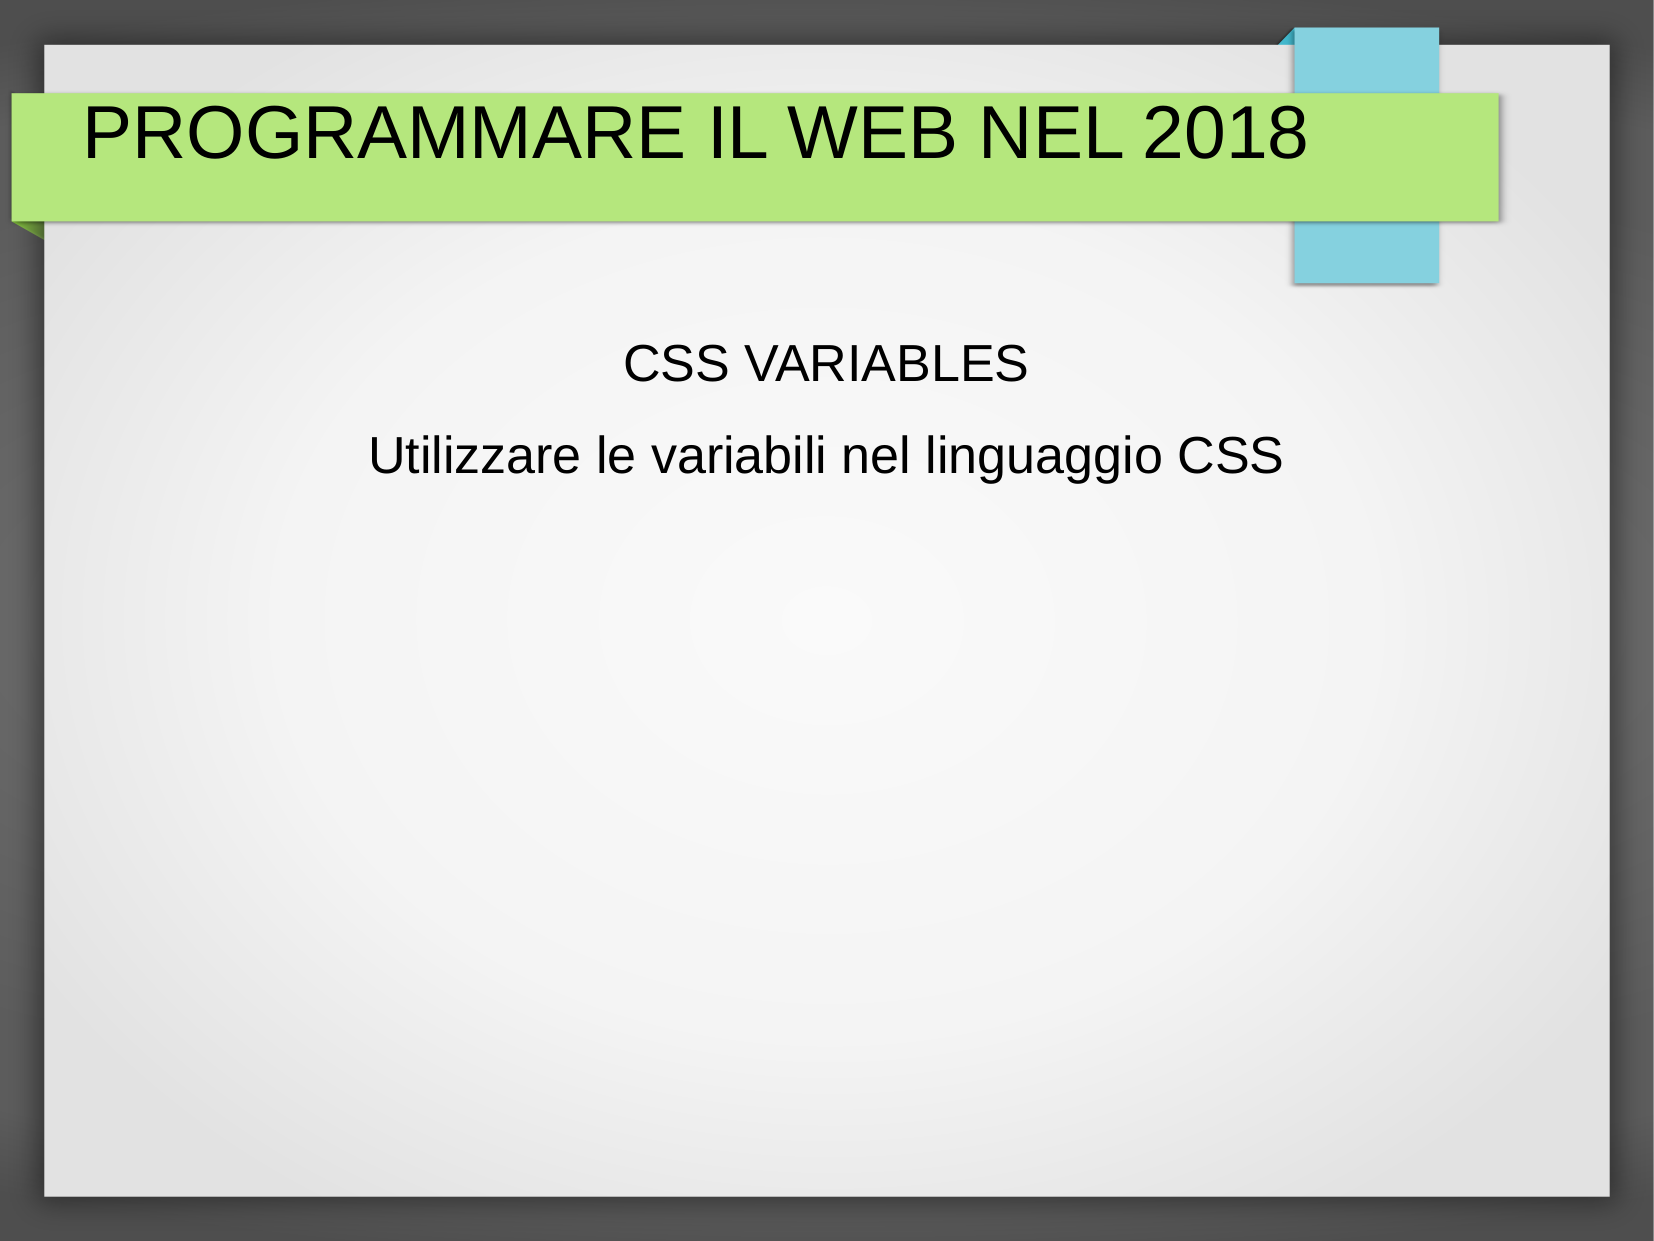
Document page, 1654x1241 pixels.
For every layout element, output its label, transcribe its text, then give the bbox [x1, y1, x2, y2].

subtitle CSS VARIABLES Utilizzare le variabili nel linguaggio CSS [82, 250, 1571, 1015]
picture [0, 0, 1654, 1241]
title PROGRAMMARE IL WEB NEL 2018 [82, 44, 1489, 213]
